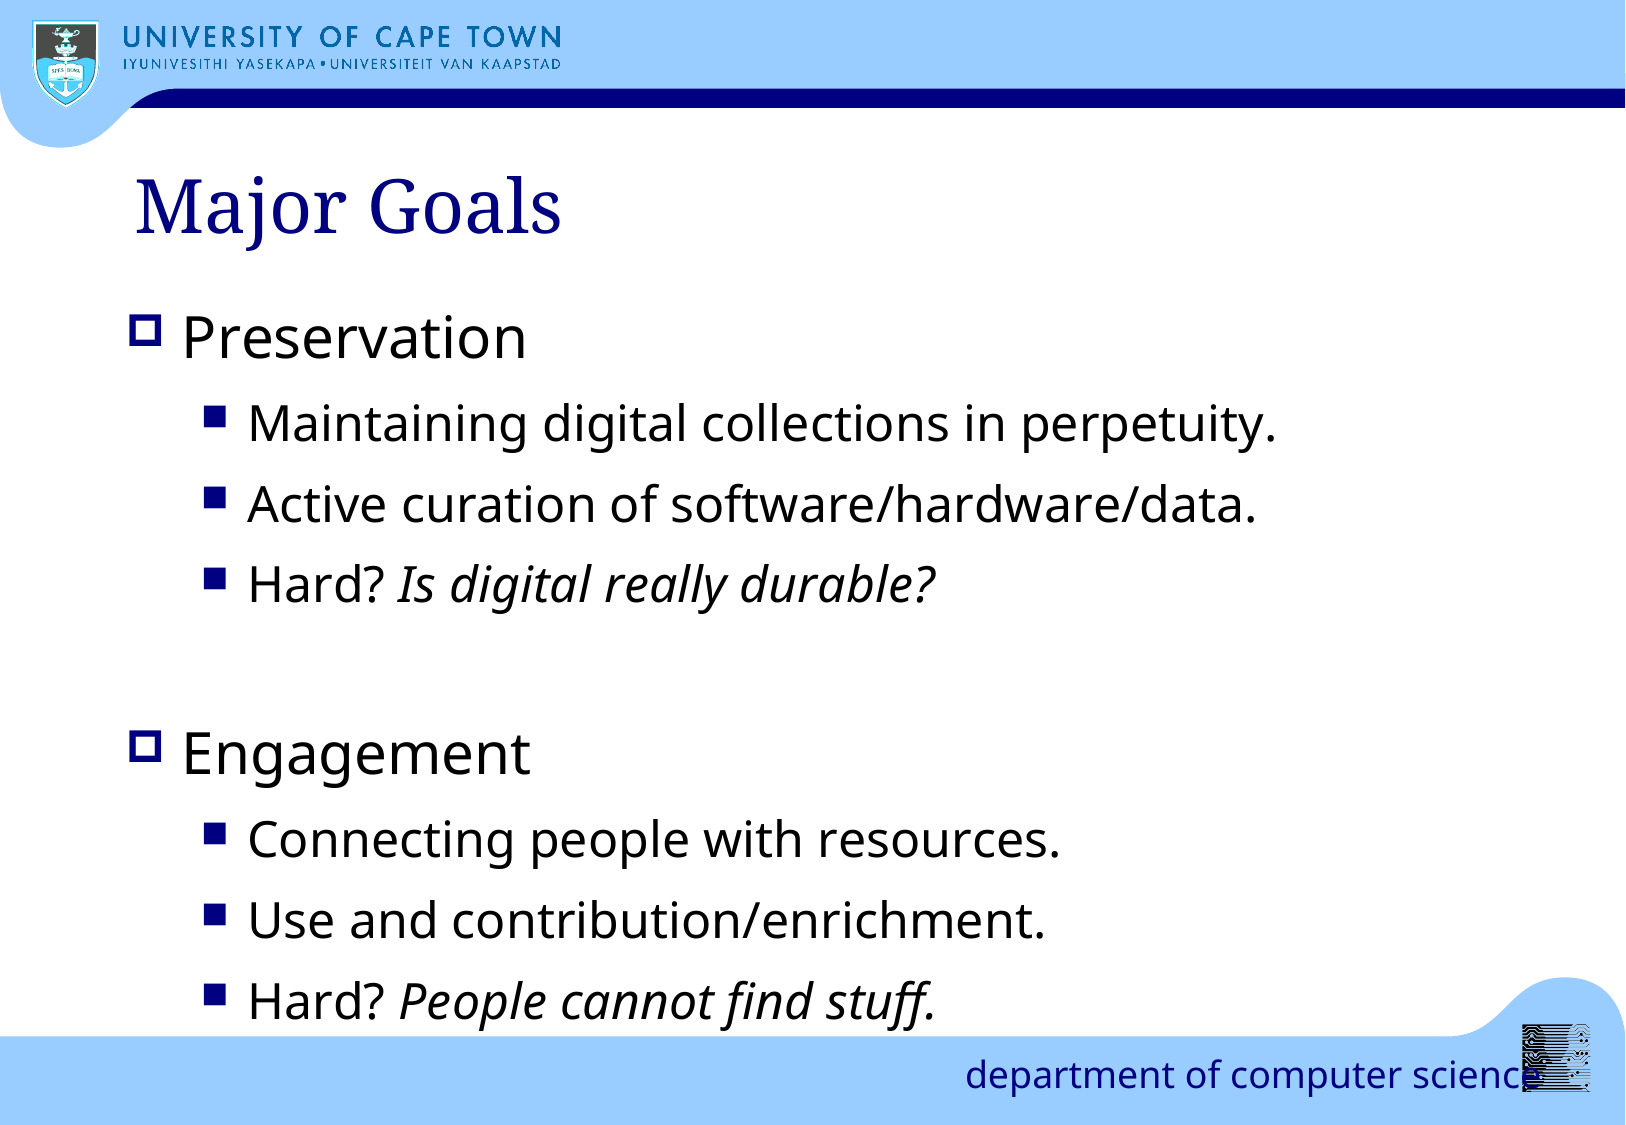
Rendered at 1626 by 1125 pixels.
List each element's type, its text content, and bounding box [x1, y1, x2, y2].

picture [1522, 1024, 1591, 1092]
picture [120, 23, 563, 71]
list Preservation Maintaining digital collections in perpetuity. Active curation of software/hardware/data. Hard? Is digital really durable? Engagement Connecting people with resources. Use and contribution/enrichment. Hard? People cannot find stuff. [125, 296, 1570, 965]
title Major Goals [134, 140, 1571, 268]
picture [1526, 1070, 1536, 1076]
